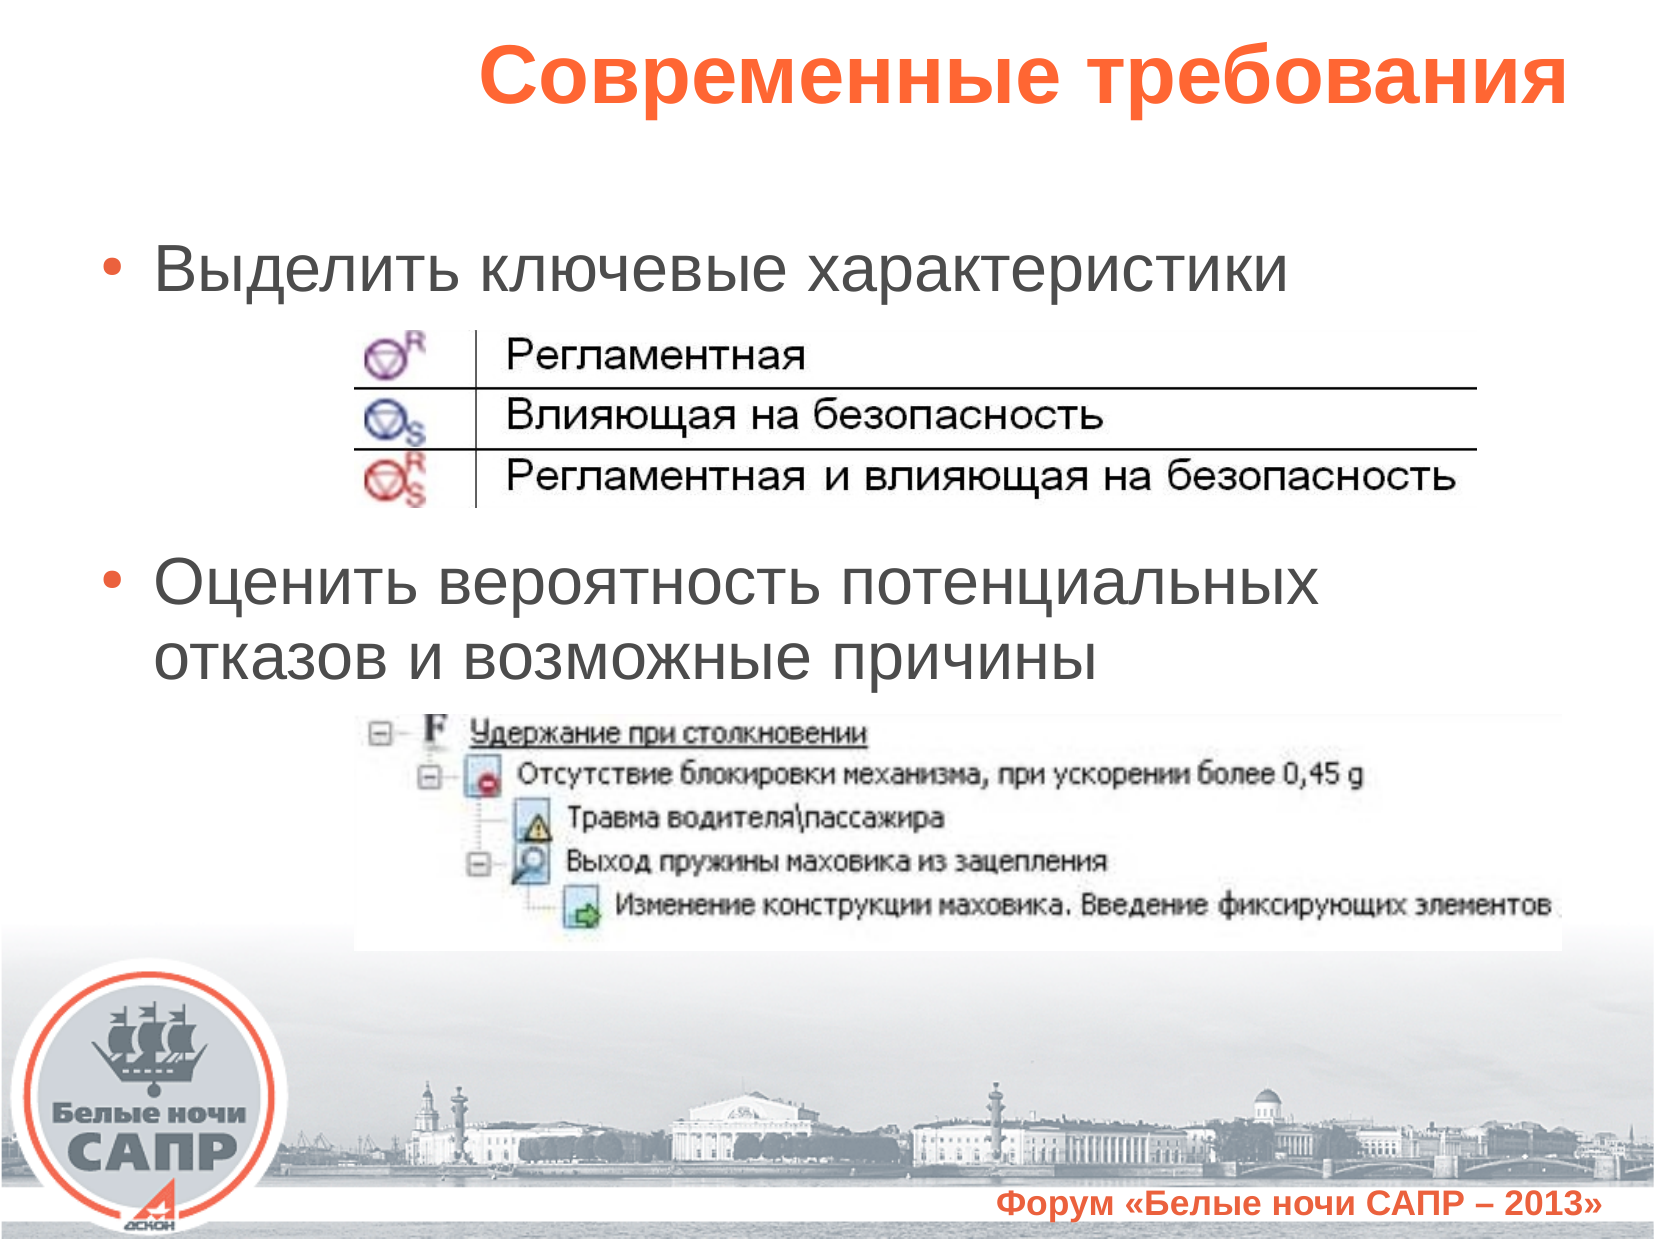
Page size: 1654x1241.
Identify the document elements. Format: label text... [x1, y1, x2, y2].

title Современные требования [82, 25, 1571, 125]
list Выделить ключевые характеристики Оценить вероятность потенциальных отказов и возможные причины [82, 231, 1571, 1050]
picture [1, 0, 1654, 1239]
